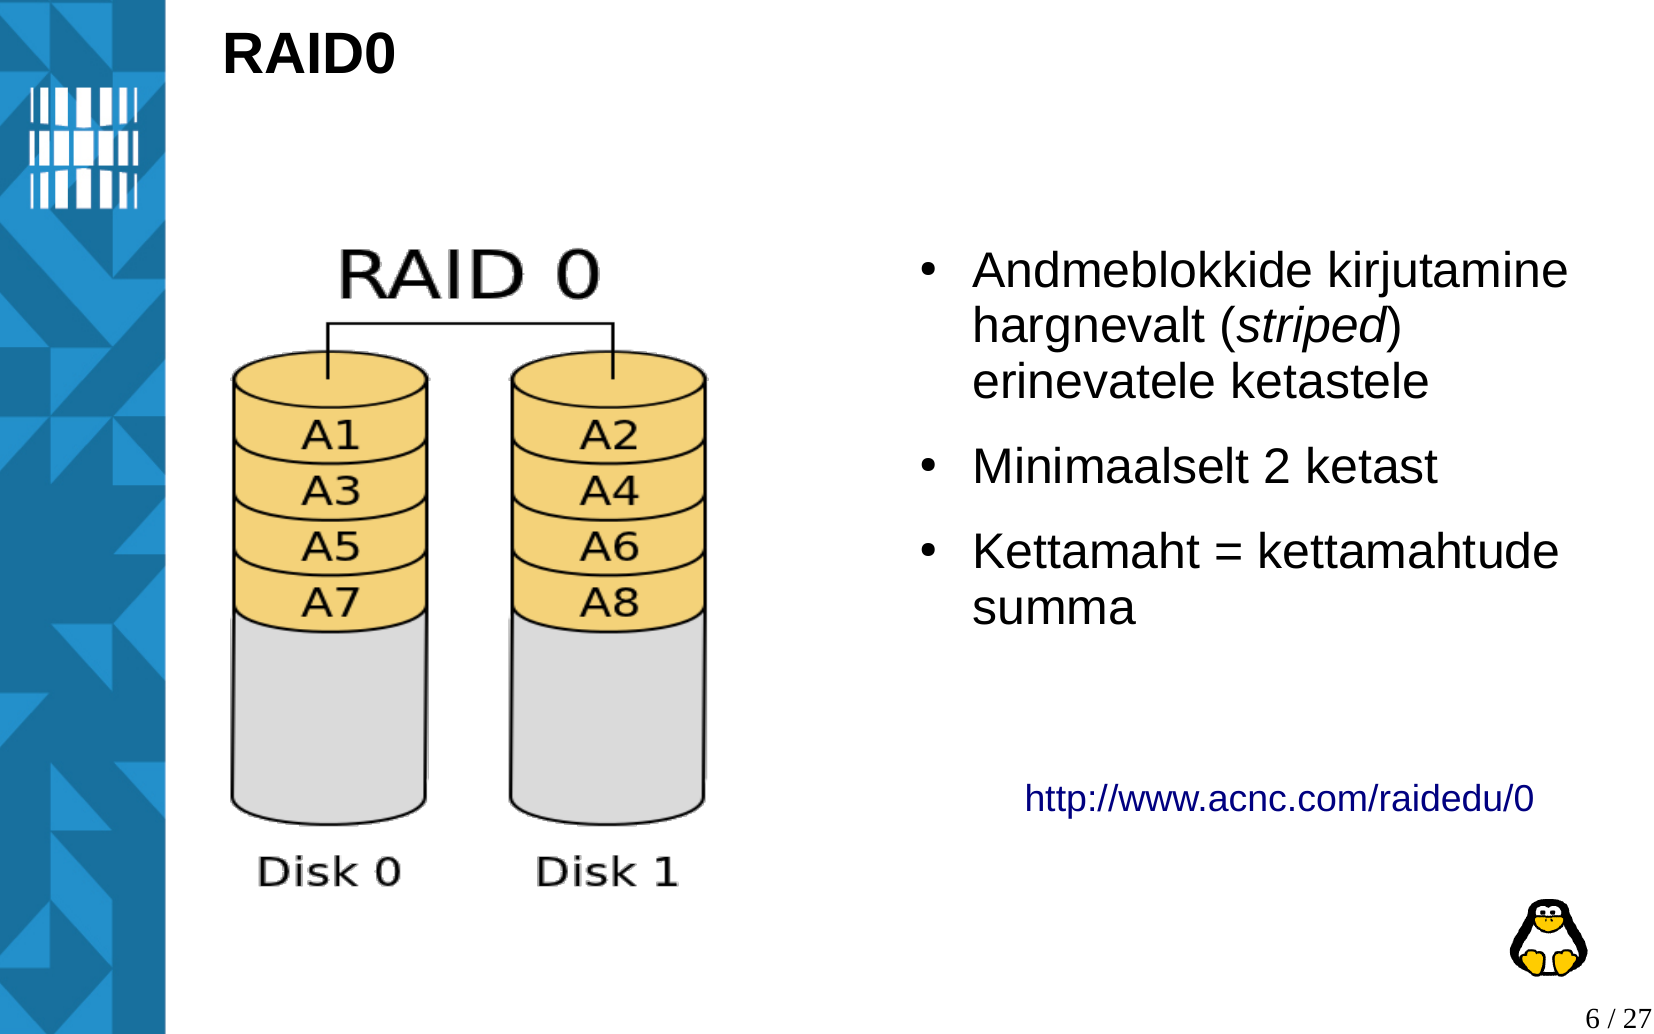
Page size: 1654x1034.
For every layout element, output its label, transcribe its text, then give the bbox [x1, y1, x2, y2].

picture [1482, 875, 1613, 985]
text_box http://www.acnc.com/raidedu/0 [1009, 769, 1589, 827]
title RAID0 [222, 11, 1624, 95]
picture [194, 226, 739, 924]
list Andmeblokkide kirjutamine hargnevalt (striped) erinevatele ketastele Minimaalselt 2 ketast Kettamaht = kettamahtude summa [901, 241, 1621, 842]
